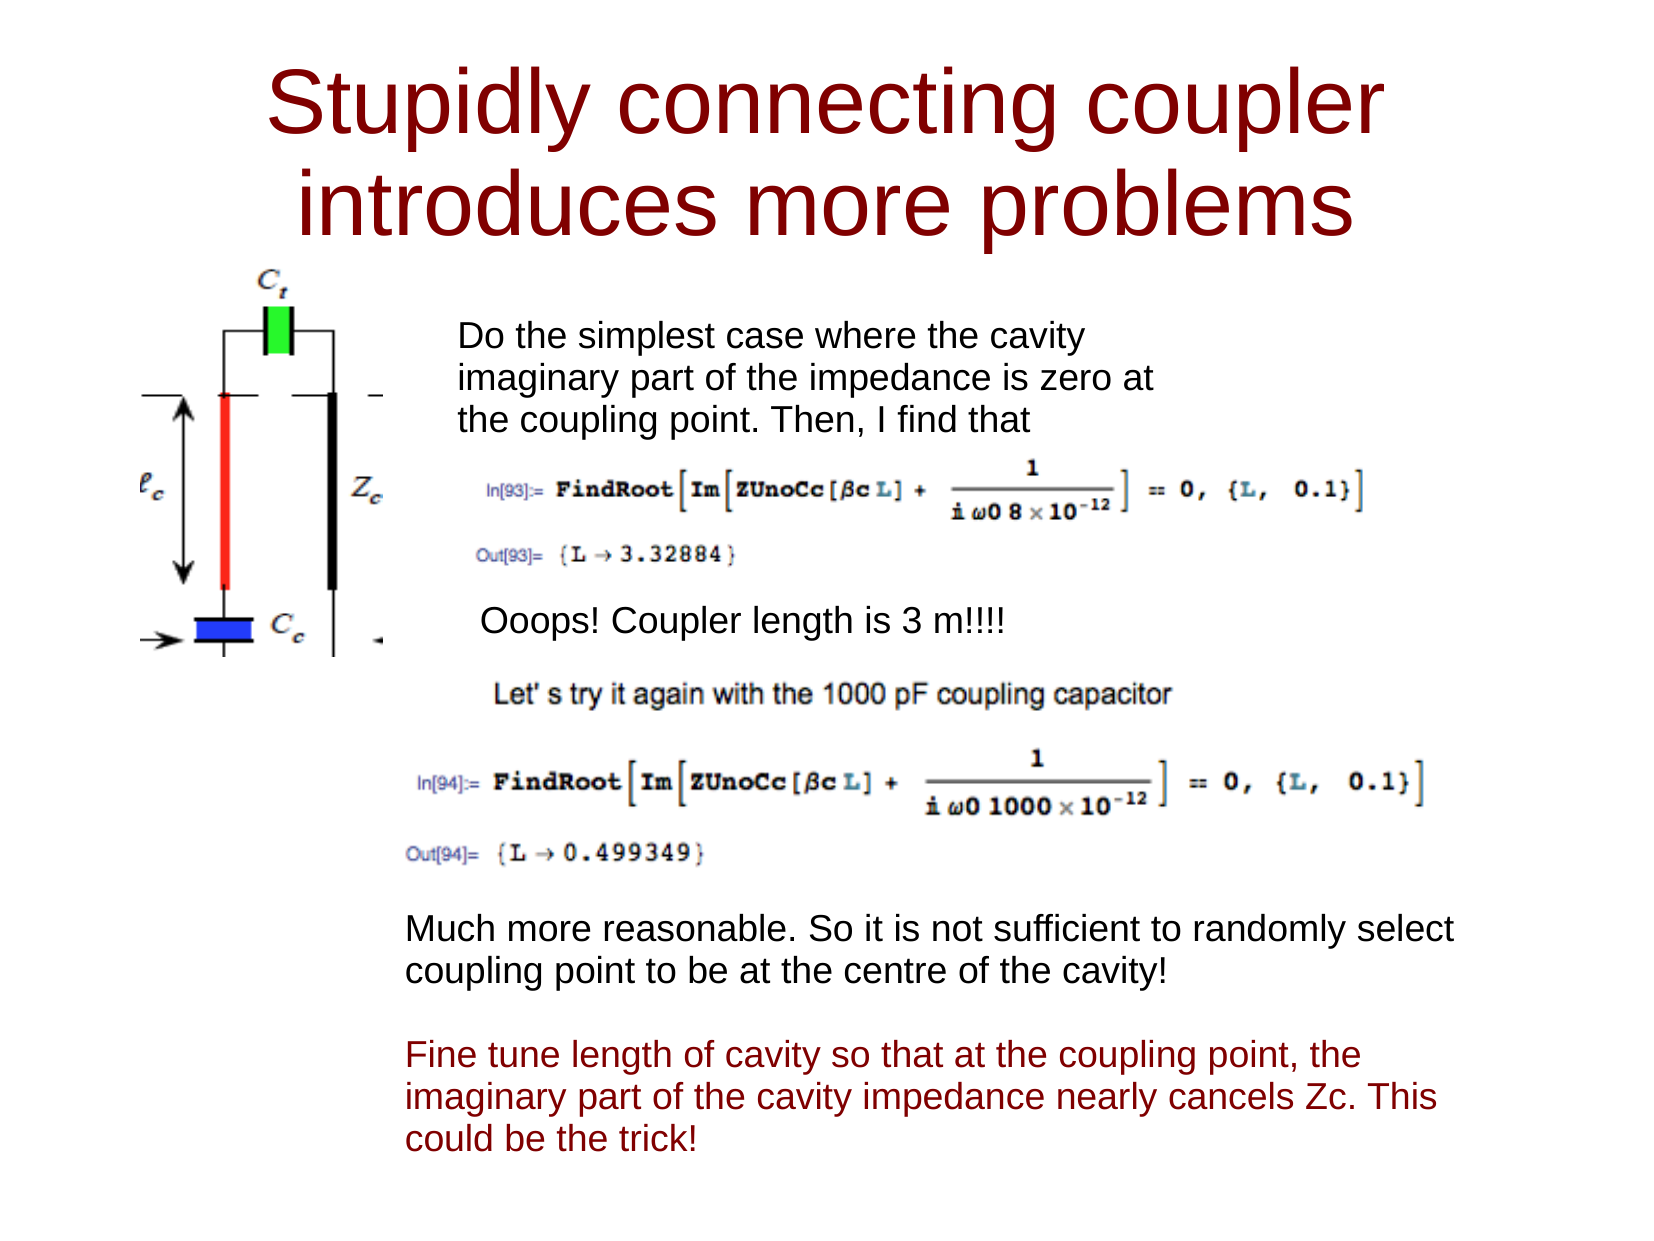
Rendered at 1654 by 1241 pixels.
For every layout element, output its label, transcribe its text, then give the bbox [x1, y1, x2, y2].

picture [465, 455, 1403, 604]
text_box Much more reasonable. So it is not sufficient to randomly select coupling point to be at the centre of the cavity! Fine tune length of cavity so that at the coupling point, the imaginary part of the cavity impedance nearly cancels Zc. This could be the trick! [390, 900, 1504, 1164]
picture [140, 262, 383, 657]
text_box Do the simplest case where the cavity imaginary part of the impedance is zero at the coupling point. Then, I find that [442, 307, 1227, 447]
text_box Ooops! Coupler length is 3 m!!!! [465, 592, 1178, 649]
title Stupidly connecting coupler introduces more problems [82, 49, 1571, 257]
picture [398, 667, 1482, 878]
